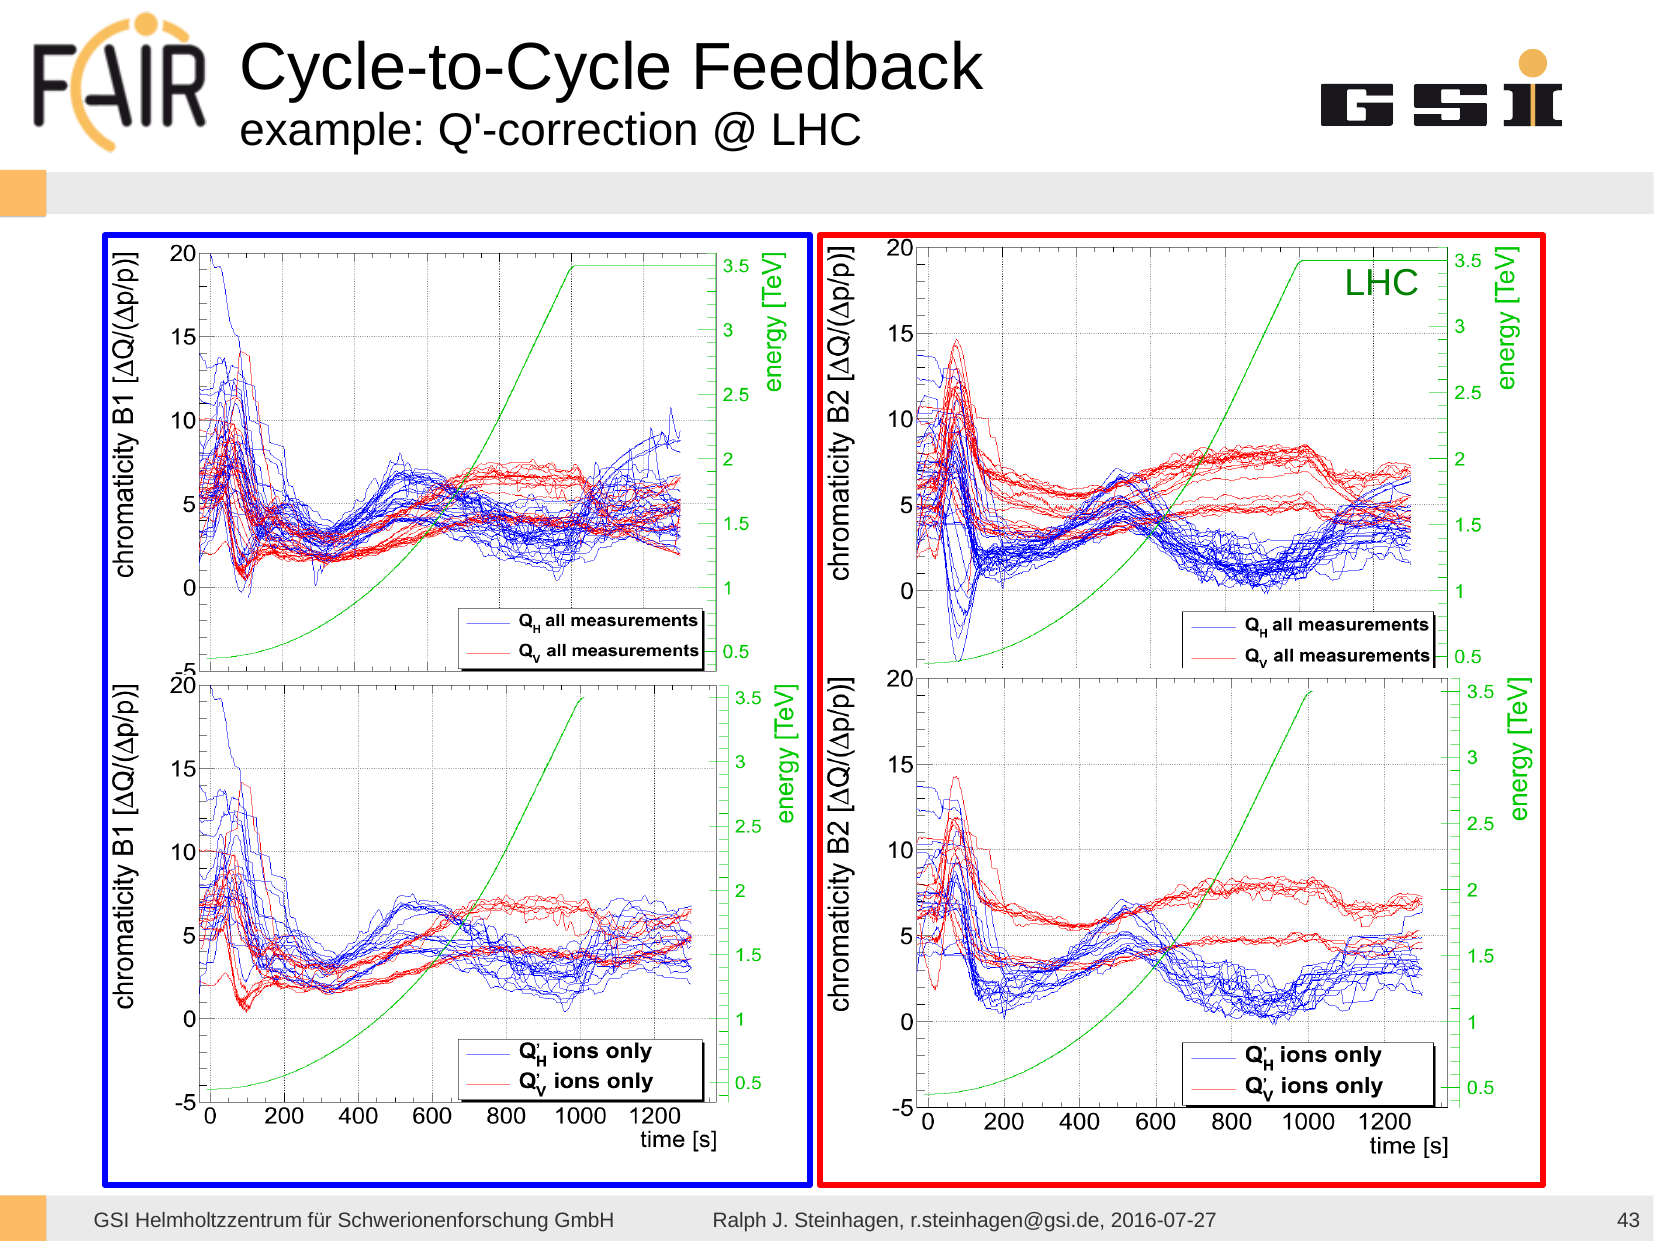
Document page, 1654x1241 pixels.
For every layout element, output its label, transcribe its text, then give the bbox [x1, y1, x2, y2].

picture [108, 243, 807, 1160]
title Cycle-to-Cycle Feedback example: Q'-correction @ LHC [239, 9, 1282, 175]
picture [33, 10, 207, 155]
text_box LHC [1329, 254, 1445, 317]
picture [823, 238, 1540, 1167]
picture [1319, 46, 1564, 129]
